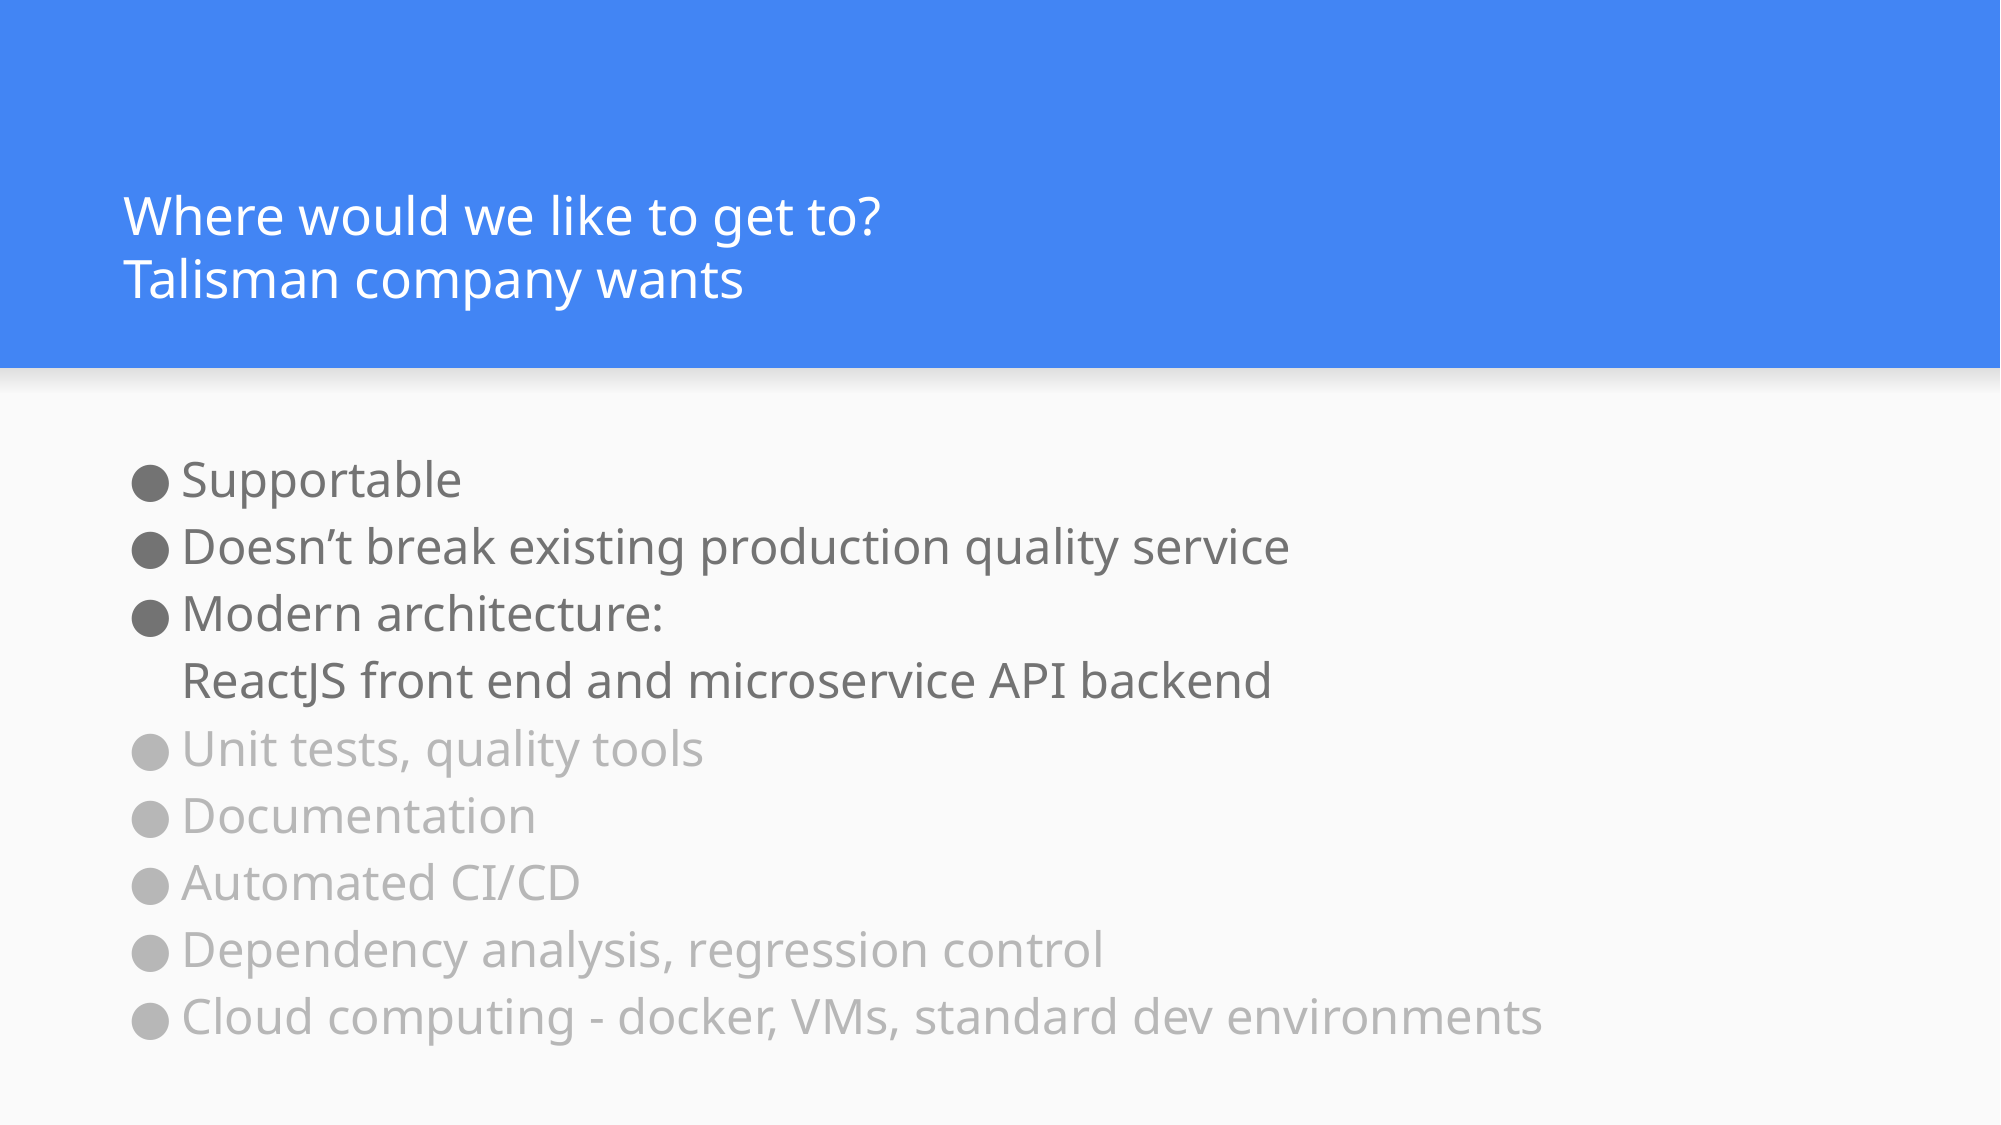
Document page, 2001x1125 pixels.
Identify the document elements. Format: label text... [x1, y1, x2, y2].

title Where would we like to get to? Talisman company wants [103, 161, 1902, 330]
list Supportable Doesn’t break existing production quality service Modern architecture: ReactJS front end and microservice API backend Unit tests, quality tools Documentation Automated CI/CD Dependency analysis, regression control Cloud computing - docker, VMs, standard dev environments [103, 419, 1902, 1066]
